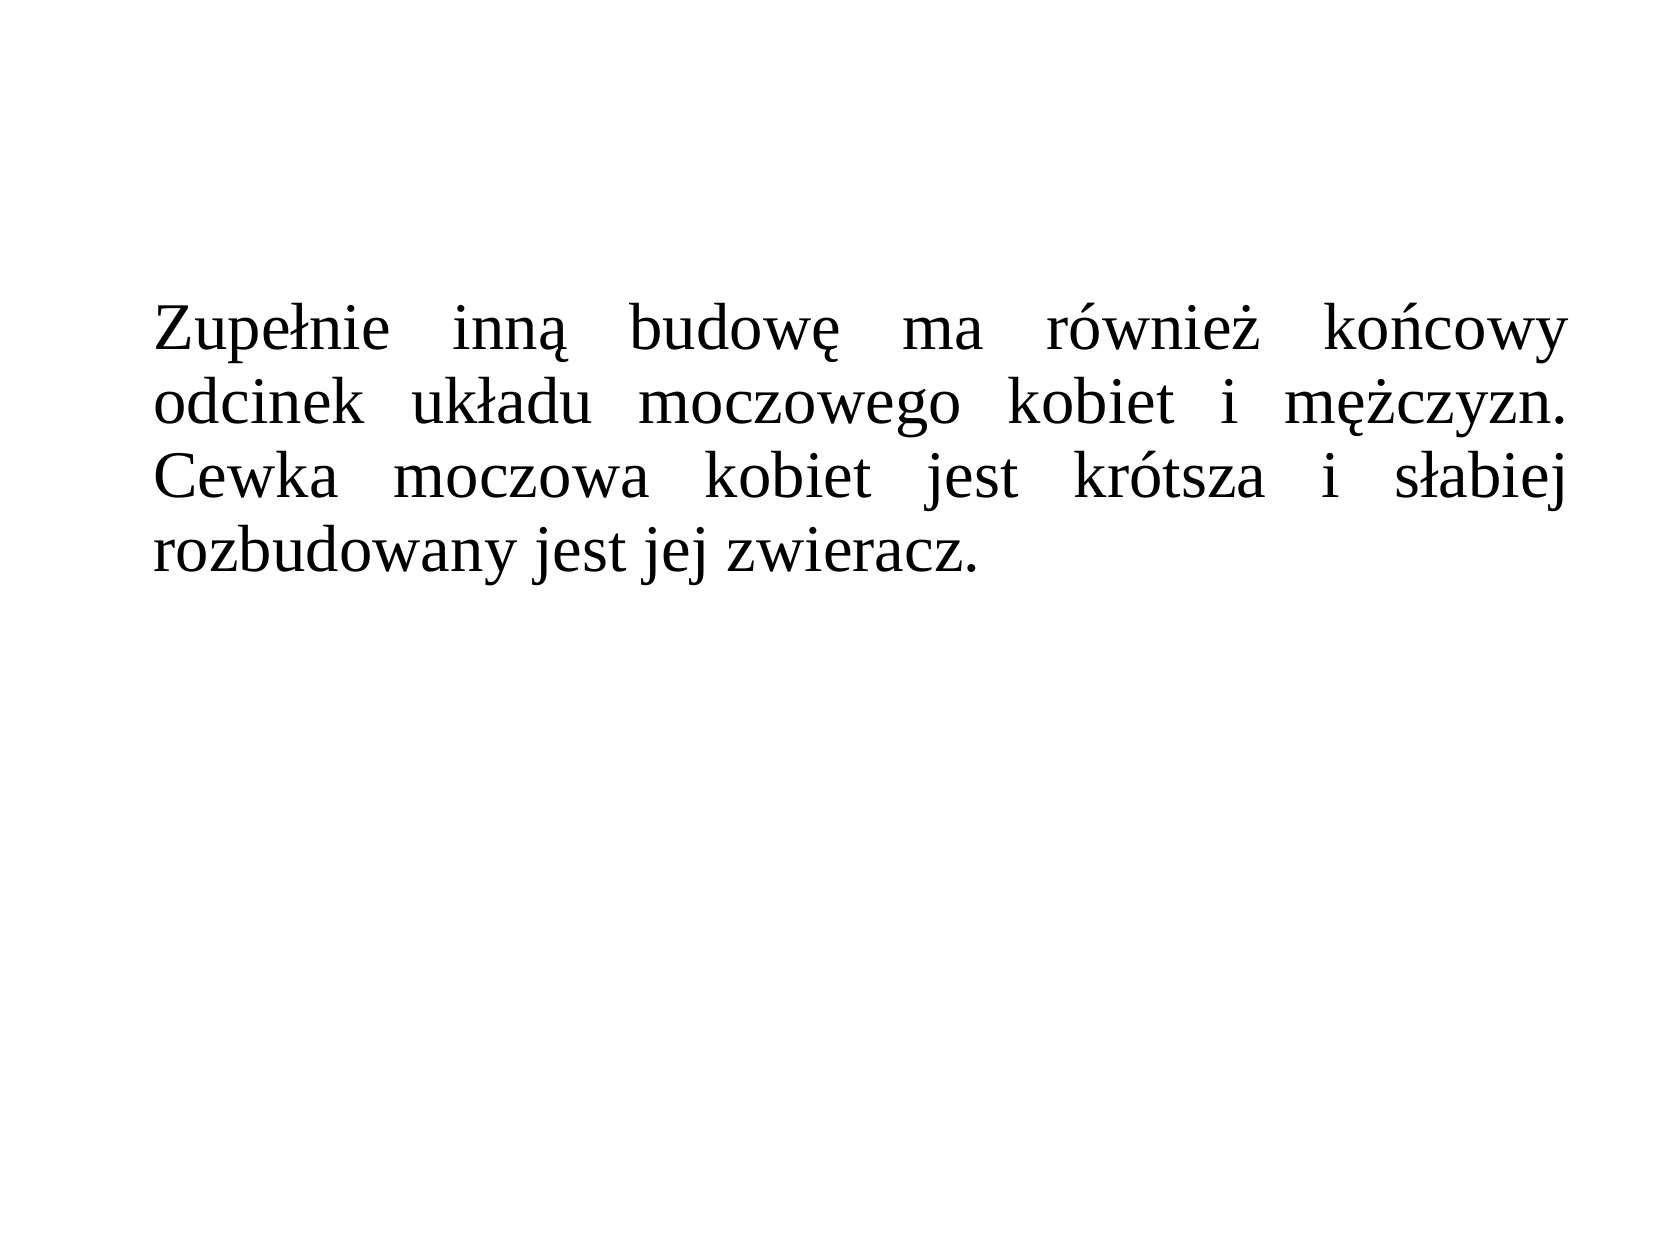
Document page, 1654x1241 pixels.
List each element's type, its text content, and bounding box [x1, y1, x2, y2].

list Zupełnie inną budowę ma również końcowy odcinek układu moczowego kobiet i mężczyzn. Cewka moczowa kobiet jest krótsza i słabiej rozbudowany jest jej zwieracz. [82, 290, 1571, 1109]
